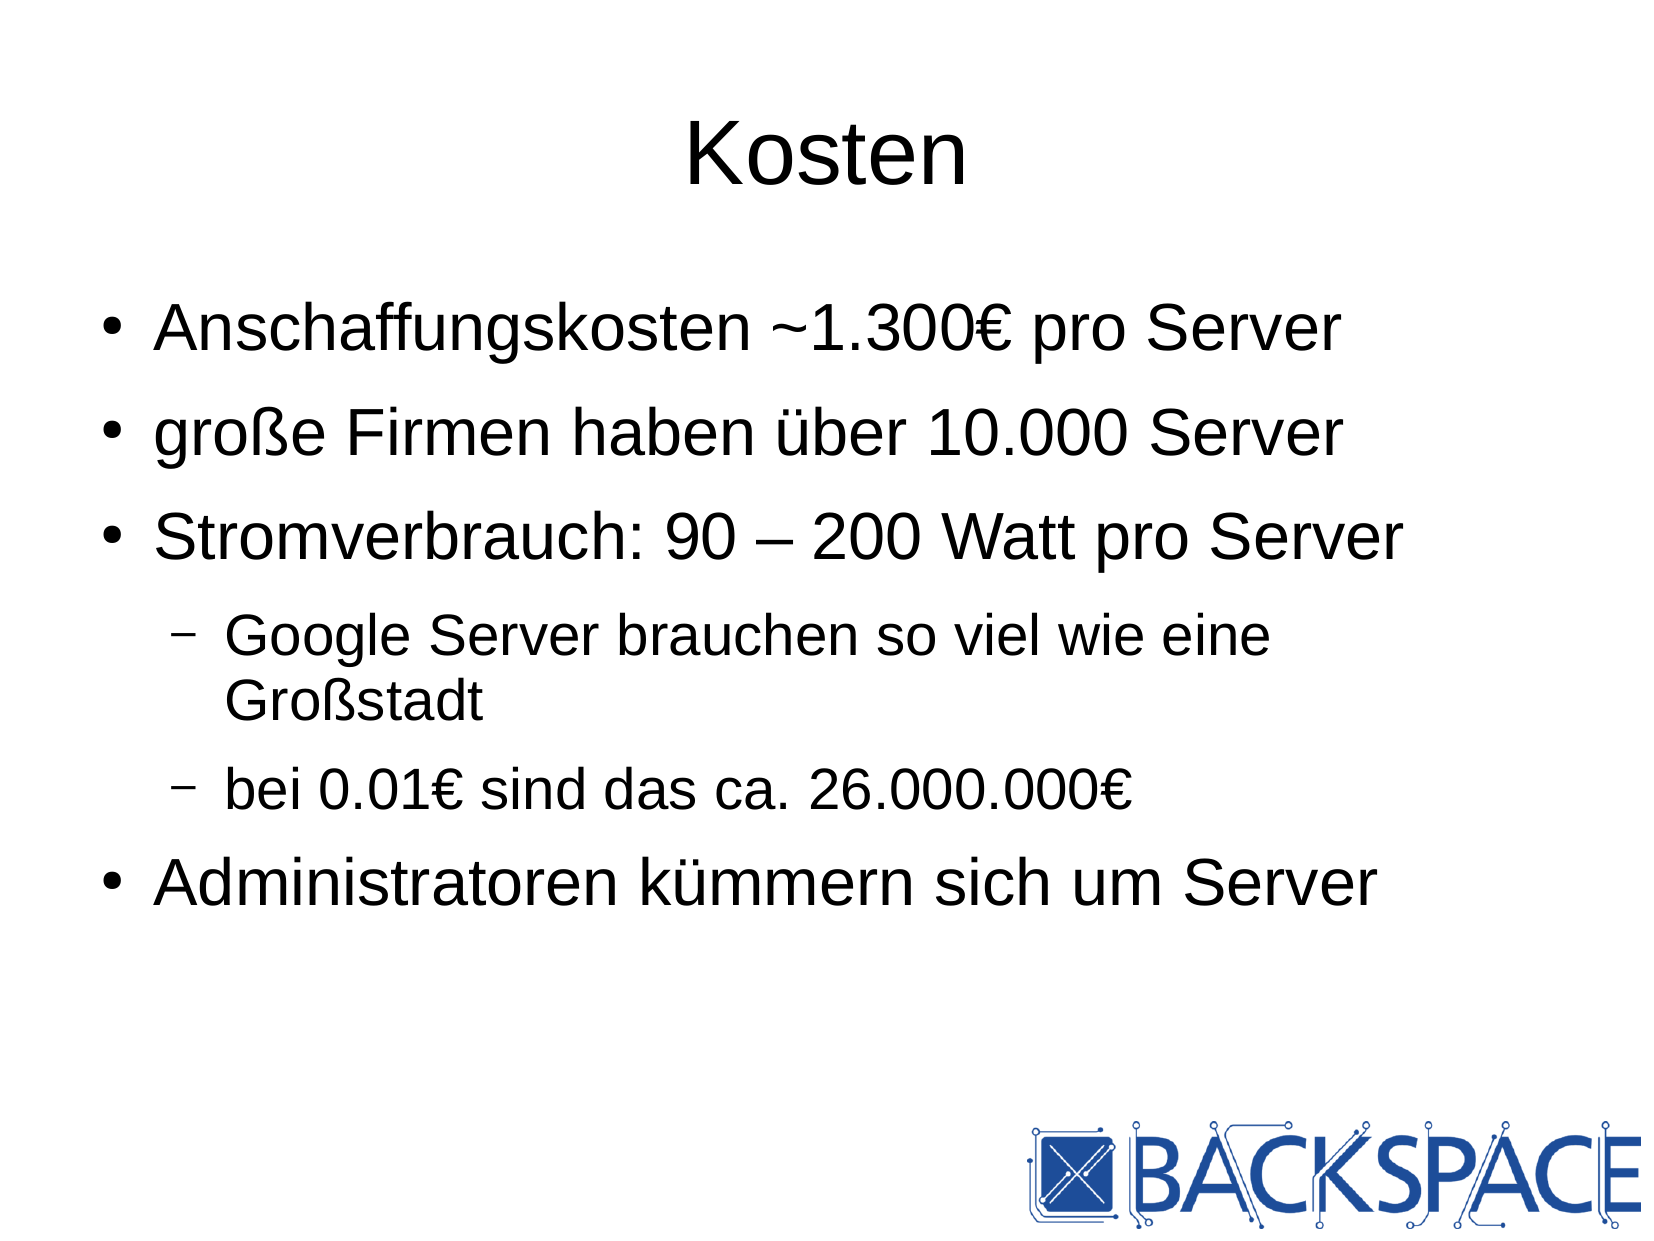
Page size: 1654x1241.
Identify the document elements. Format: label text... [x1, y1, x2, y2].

list Anschaffungskosten ~1.300€ pro Server große Firmen haben über 10.000 Server Stromverbrauch: 90 – 200 Watt pro Server Google Server brauchen so viel wie eine Großstadt bei 0.01€ sind das ca. 26.000.000€ Administratoren kümmern sich um Server [82, 290, 1538, 1010]
picture [1027, 1121, 1641, 1229]
title Kosten [82, 49, 1571, 257]
